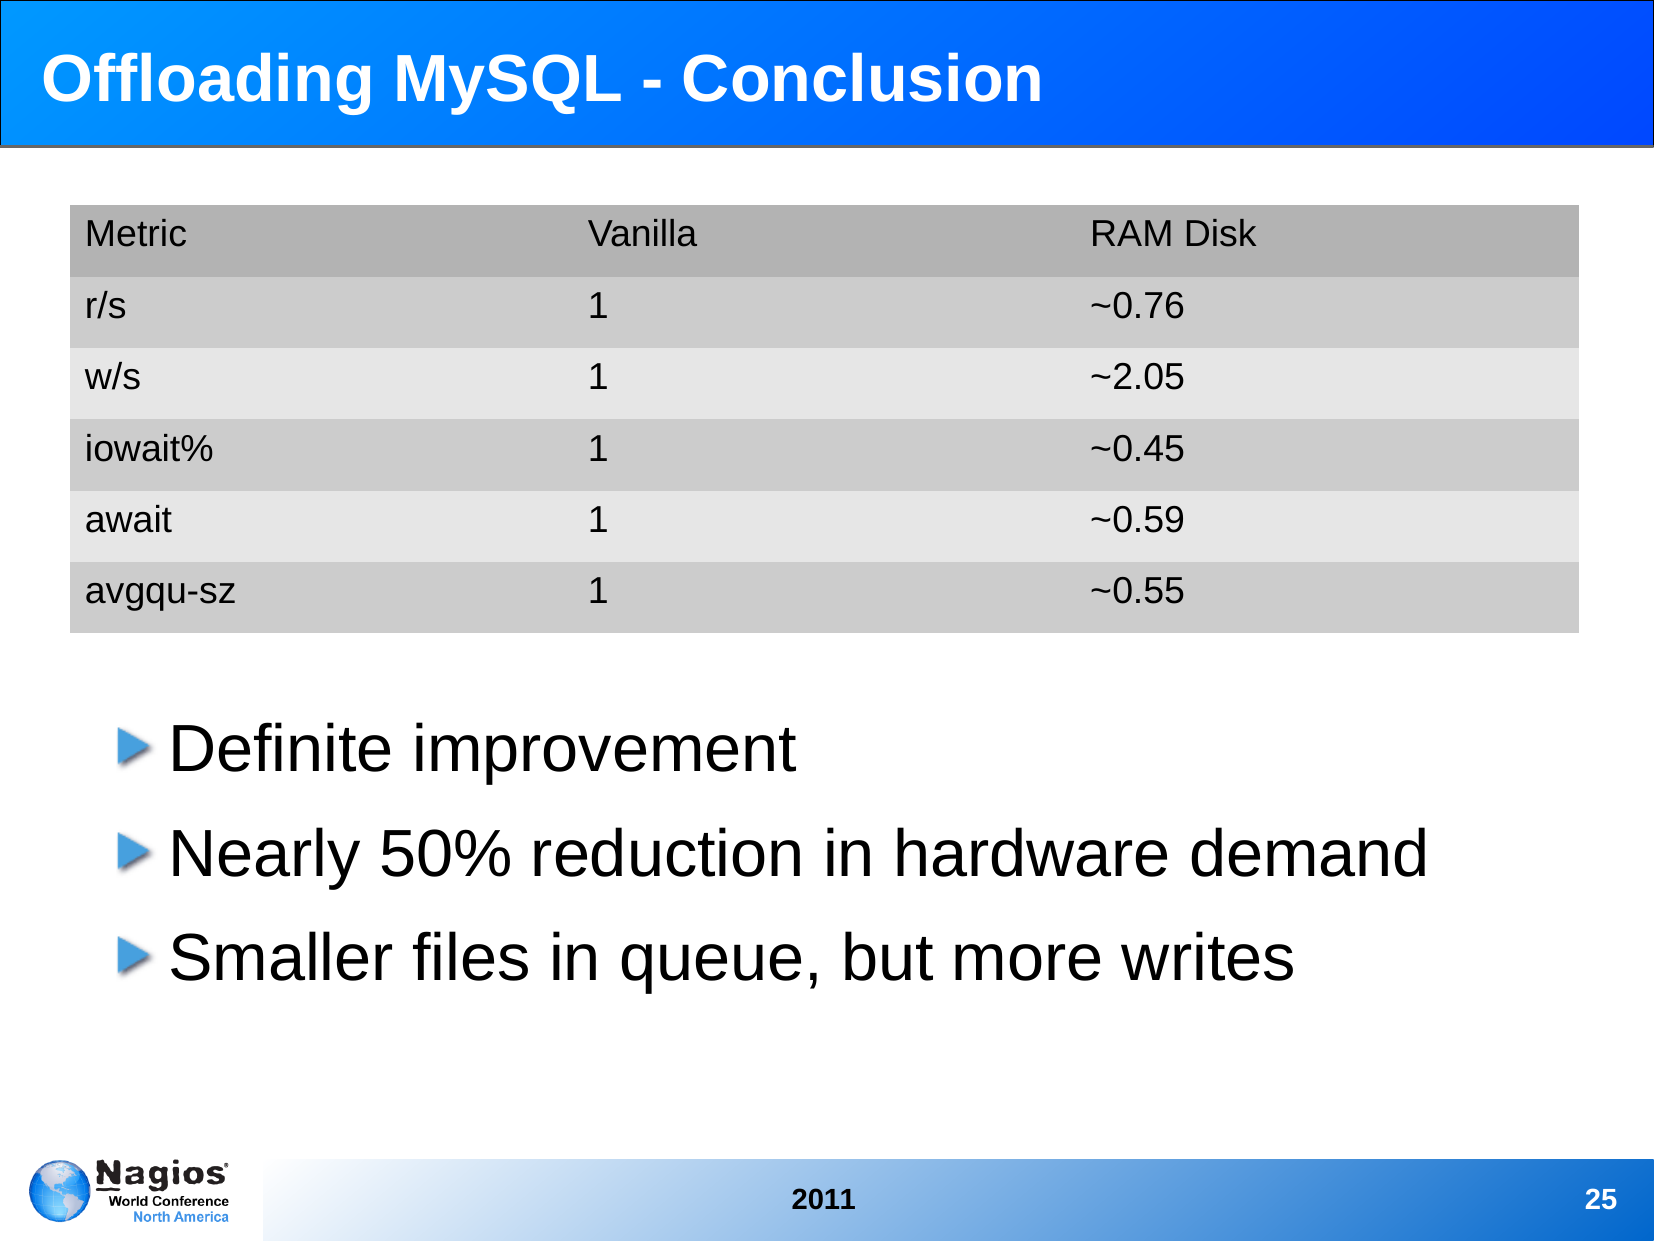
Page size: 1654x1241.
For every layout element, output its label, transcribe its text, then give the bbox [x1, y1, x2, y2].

table_cell w/s [70, 348, 573, 419]
table_cell avgqu-sz [70, 562, 573, 633]
table_cell await [70, 491, 573, 562]
list Definite improvement Nearly 50% reduction in hardware demand Smaller files in queue, but more writes [97, 711, 1550, 1092]
table_cell ~0.45 [1075, 419, 1579, 491]
table_cell ~0.55 [1075, 562, 1579, 633]
table_header Vanilla [573, 205, 1075, 277]
table_cell r/s [70, 277, 573, 348]
table_header Metric [70, 205, 573, 277]
table_cell ~2.05 [1075, 348, 1579, 419]
table_cell 1 [573, 491, 1075, 562]
title Offloading MySQL - Conclusion [41, 29, 1248, 127]
table_cell 1 [573, 277, 1075, 348]
table_cell ~0.76 [1075, 277, 1579, 348]
table_header RAM Disk [1075, 205, 1579, 277]
table_cell 1 [573, 419, 1075, 491]
table_cell ~0.59 [1075, 491, 1579, 562]
table_cell iowait% [70, 419, 573, 491]
table_cell 1 [573, 562, 1075, 633]
table_cell 1 [573, 348, 1075, 419]
picture [29, 1159, 229, 1235]
